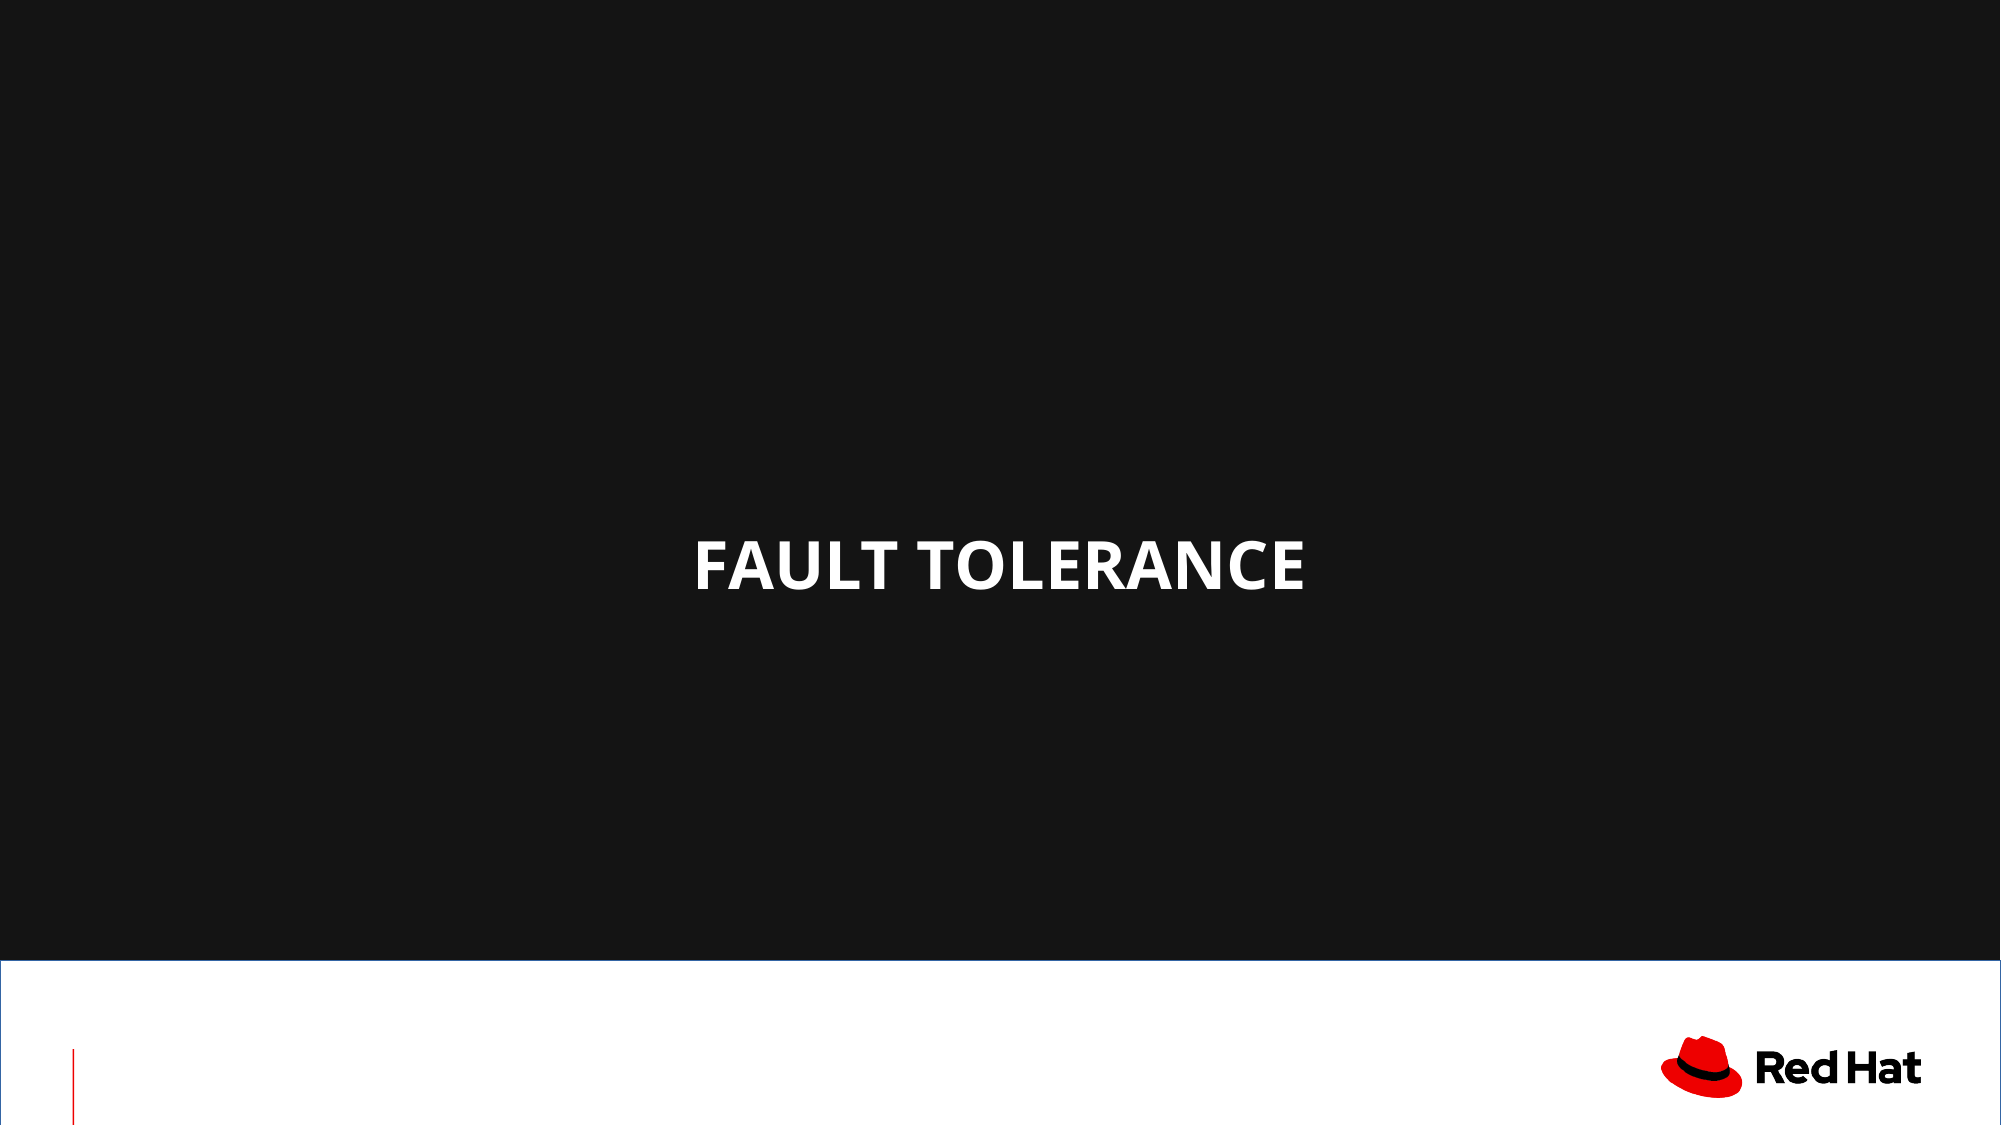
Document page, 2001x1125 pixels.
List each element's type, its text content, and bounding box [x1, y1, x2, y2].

picture [1661, 1036, 1921, 1098]
title FAULT TOLERANCE [180, 363, 1820, 762]
